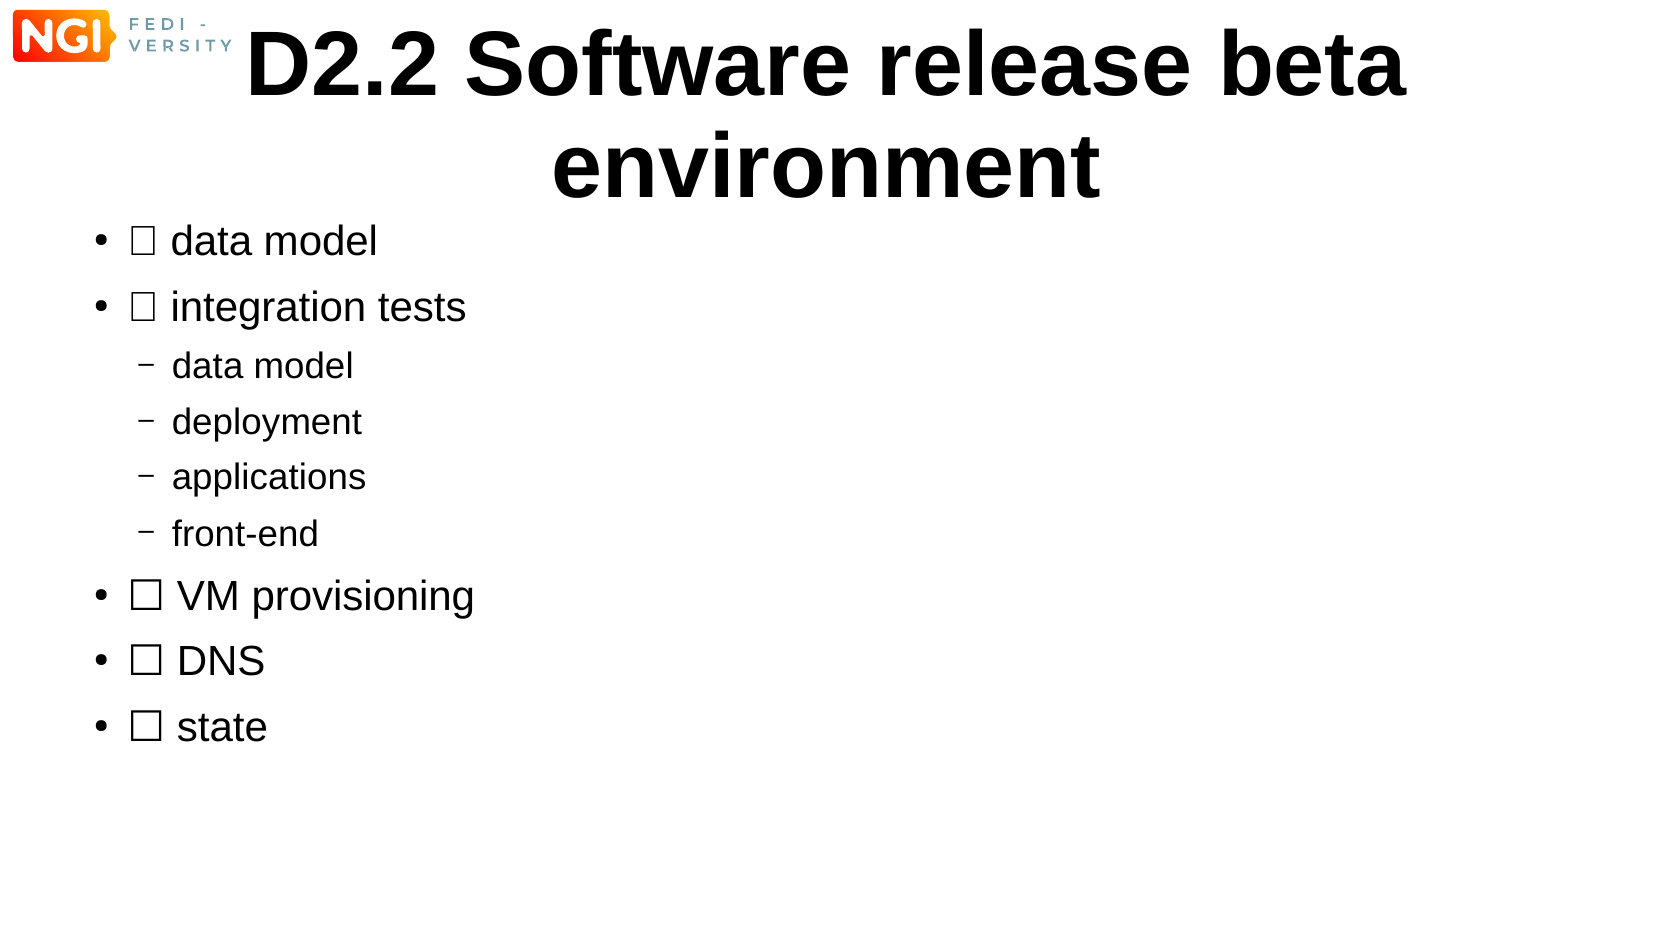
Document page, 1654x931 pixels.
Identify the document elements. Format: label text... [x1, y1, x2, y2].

picture [12, 9, 232, 63]
title D2.2 Software release beta environment [82, 12, 1571, 217]
list ✅ data model ✅ integration tests data model deployment applications front-end ☐ VM provisioning ☐ DNS ☐ state [82, 217, 1571, 758]
